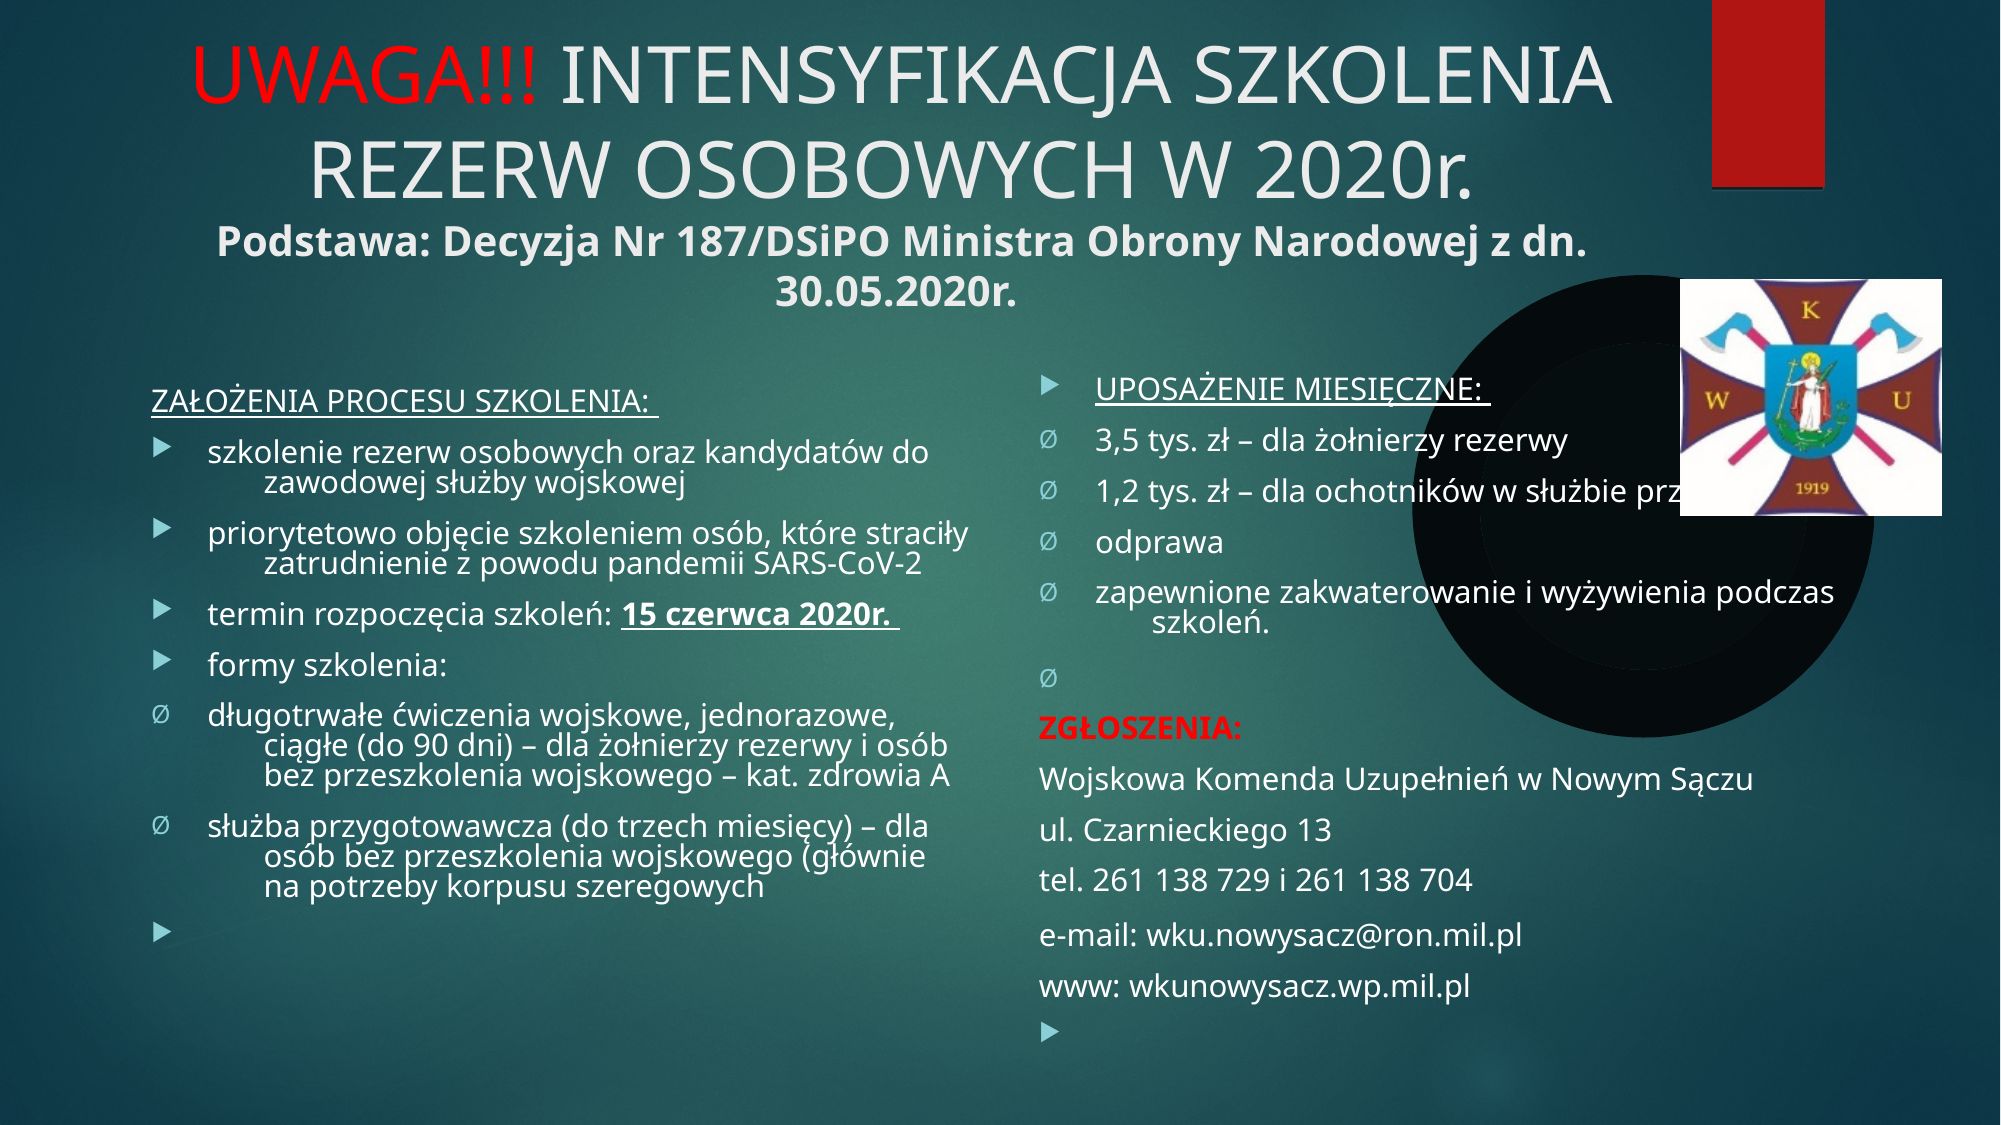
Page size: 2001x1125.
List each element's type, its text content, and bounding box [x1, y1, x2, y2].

title UWAGA!!! INTENSYFIKACJA SZKOLENIA REZERW OSOBOWYCH W 2020r. Podstawa: Decyzja Nr 187/DSiPO Ministra Obrony Narodowej z dn. 30.05.2020r. [87, 17, 1717, 247]
list ZAŁOŻENIA PROCESU SZKOLENIA: szkolenie rezerw osobowych oraz kandydatów do zawodowej służby wojskowej priorytetowo objęcie szkoleniem osób, które straciły zatrudnienie z powodu pandemii SARS-CoV-2 termin rozpoczęcia szkoleń: 15 czerwca 2020r. formy szkolenia: długotrwałe ćwiczenia wojskowe, jednorazowe, ciągłe (do 90 dni) – dla żołnierzy rezerwy i osób bez przeszkolenia wojskowego – kat. zdrowia A służba przygotowawcza (do trzech miesięcy) – dla osób bez przeszkolenia wojskowego (głównie na potrzeby korpusu szeregowych [136, 323, 986, 1038]
picture [1680, 280, 1942, 517]
list UPOSAŻENIE MIESIĘCZNE: 3,5 tys. zł – dla żołnierzy rezerwy 1,2 tys. zł – dla ochotników w służbie przygotowawczej odprawa zapewnione zakwaterowanie i wyżywienia podczas szkoleń. ZGŁOSZENIA: Wojskowa Komenda Uzupełnień w Nowym Sączu ul. Czarnieckiego 13 tel. 261 138 729 i 261 138 704 e-mail: wku.nowysacz@ron.mil.pl www: wkunowysacz.wp.mil.pl [1024, 369, 1917, 1084]
